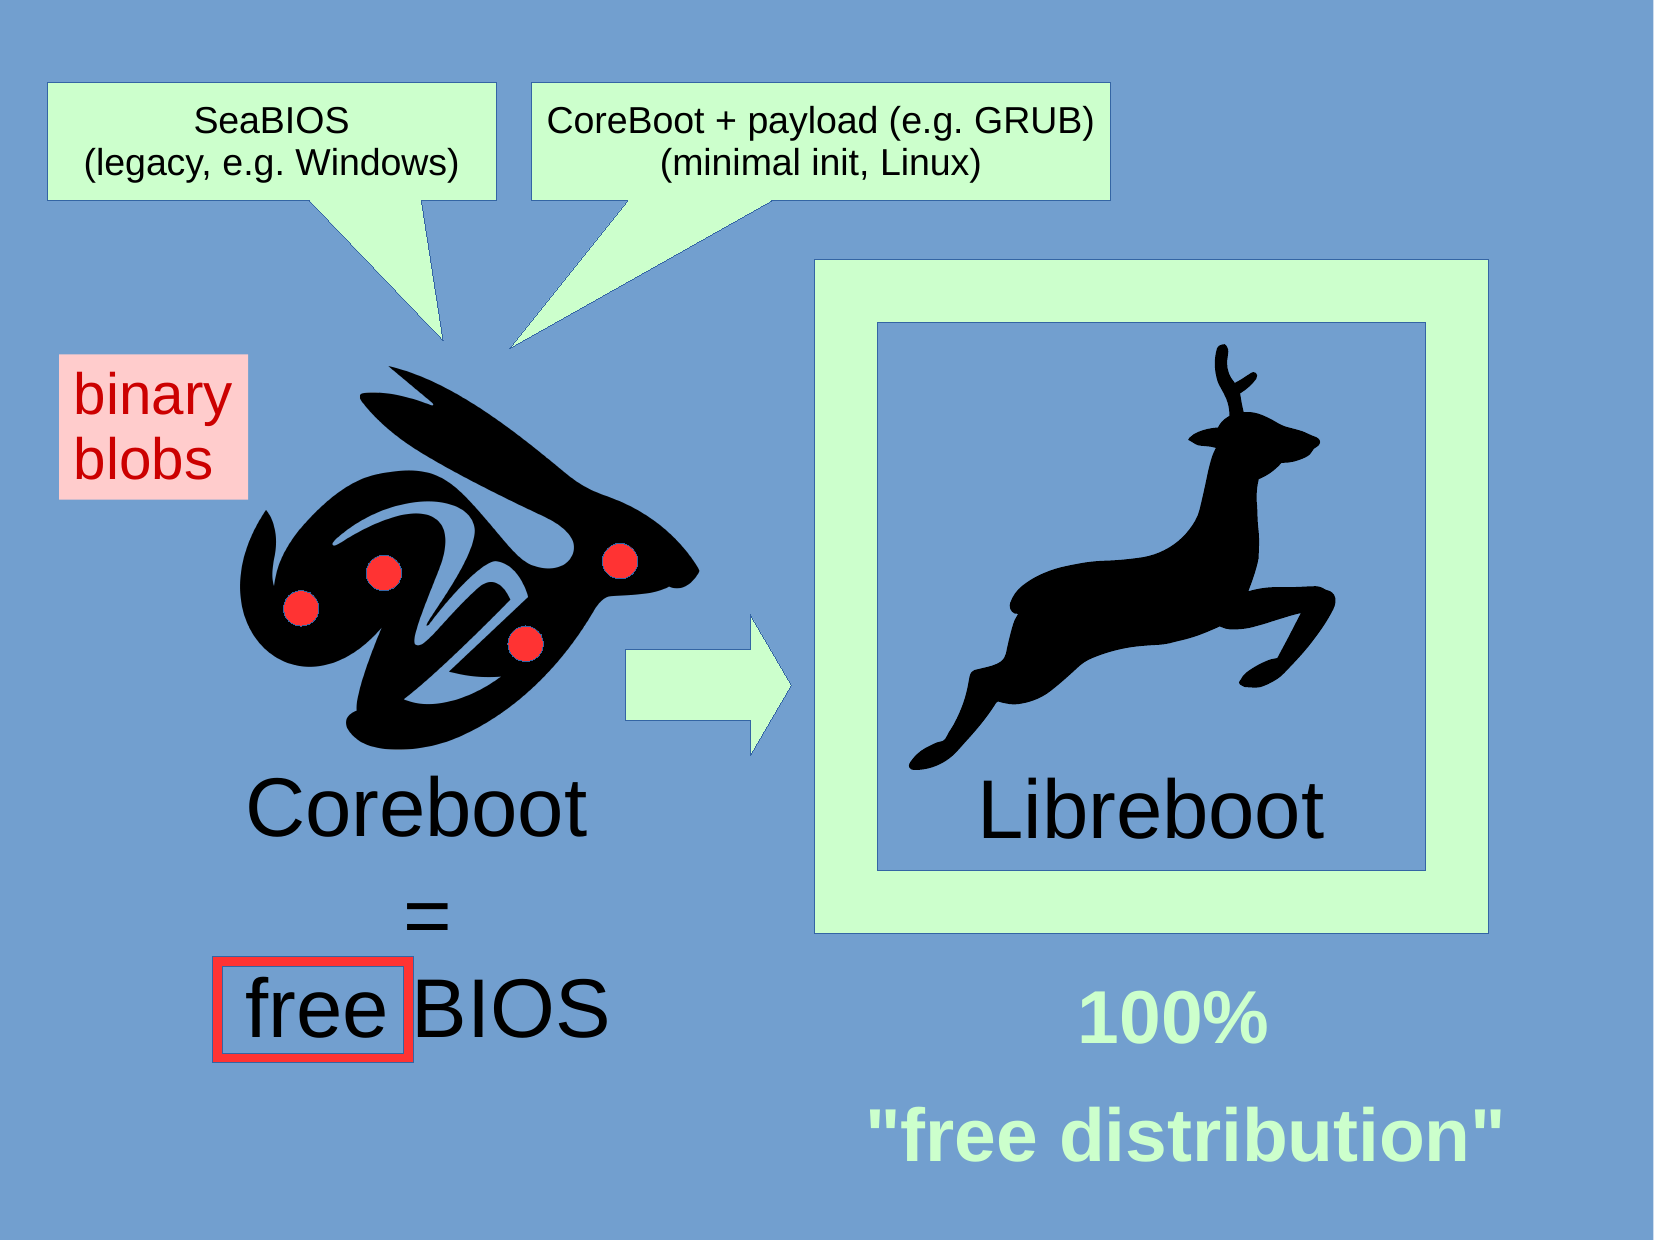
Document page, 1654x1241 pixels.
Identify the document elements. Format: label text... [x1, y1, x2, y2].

text_box "free distribution" [850, 1086, 1522, 1186]
text_box SeaBIOS (legacy, e.g. Windows) [47, 82, 497, 341]
text_box = free BIOS [230, 861, 626, 1063]
text_box [507, 625, 544, 662]
text_box binary blobs [59, 354, 249, 500]
text_box = free BIOS [230, 967, 403, 1053]
text_box [283, 590, 319, 627]
picture [236, 366, 709, 756]
text_box [366, 555, 402, 591]
text_box [814, 259, 1489, 934]
text_box [625, 614, 792, 756]
text_box [212, 956, 414, 1063]
picture [885, 323, 1360, 793]
text_box Coreboot [230, 754, 603, 861]
text_box 100% [1062, 968, 1285, 1068]
text_box Libreboot [962, 755, 1340, 864]
text_box [602, 543, 638, 579]
text_box CoreBoot + payload (e.g. GRUB) (minimal init, Linux) [509, 82, 1111, 349]
